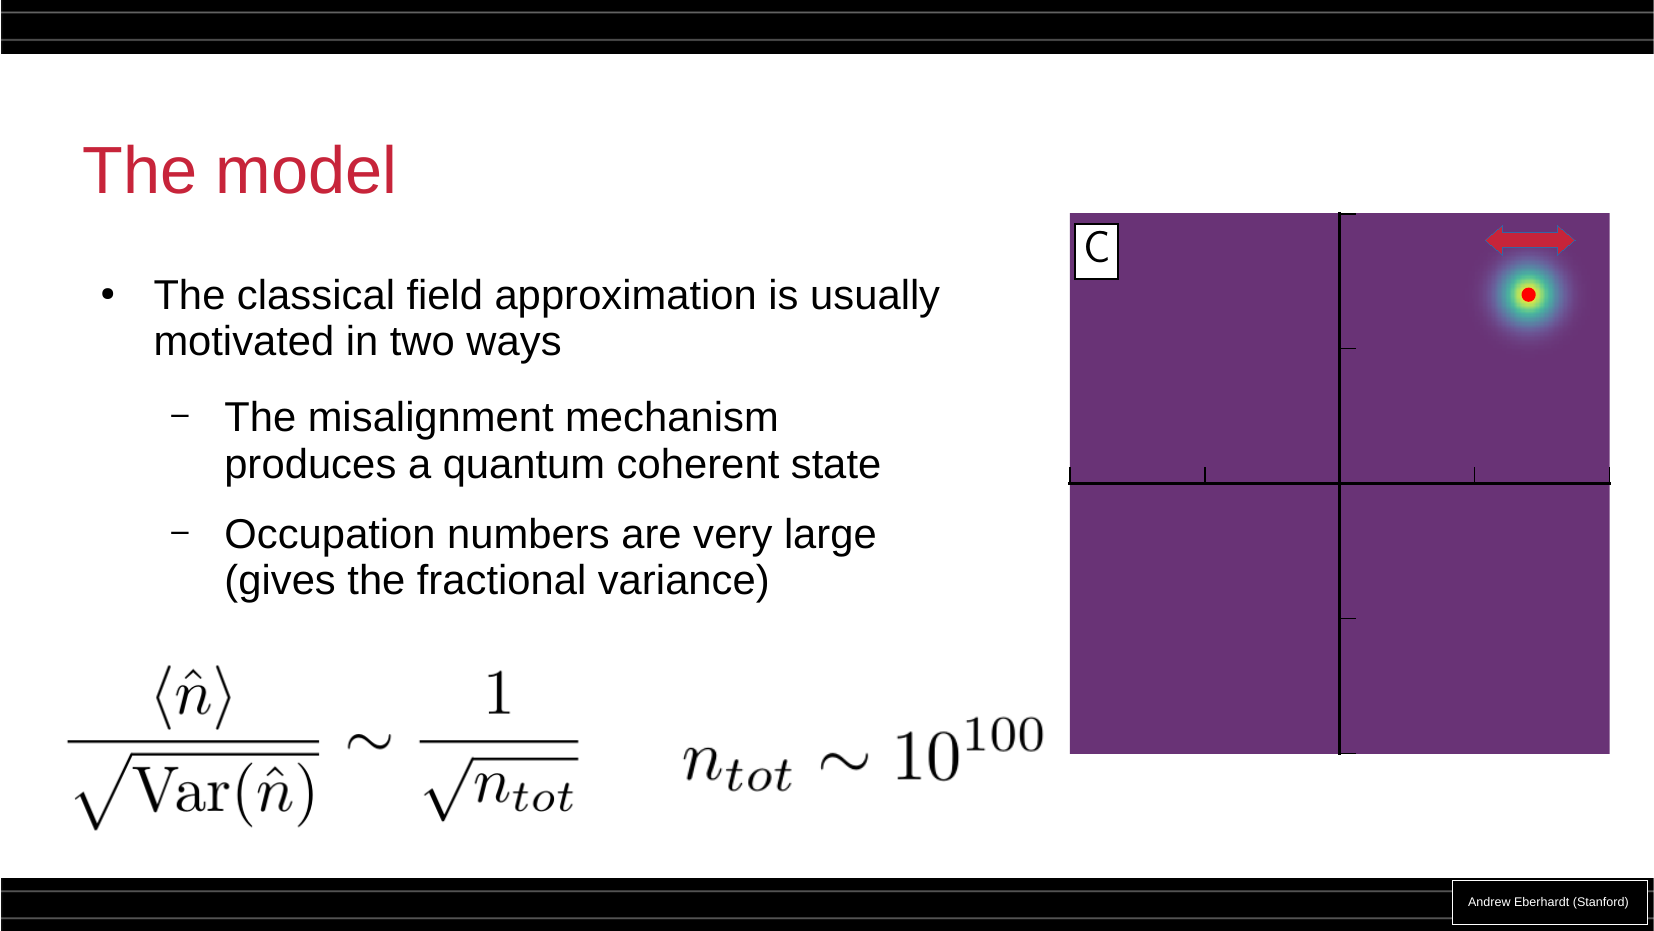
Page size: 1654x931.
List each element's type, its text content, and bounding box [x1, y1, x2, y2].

picture [1, 0, 1654, 54]
list The classical field approximation is usually motivated in two ways The misalignment mechanism produces a quantum coherent state Occupation numbers are very large (gives the fractional variance) [82, 271, 961, 851]
picture [1055, 198, 1626, 769]
picture [11, 644, 612, 857]
text_box [1485, 225, 1576, 256]
picture [1, 878, 1654, 931]
picture [678, 704, 1051, 797]
text_box Andrew Eberhardt (Stanford) [1452, 880, 1648, 925]
title The model [82, 92, 1571, 249]
